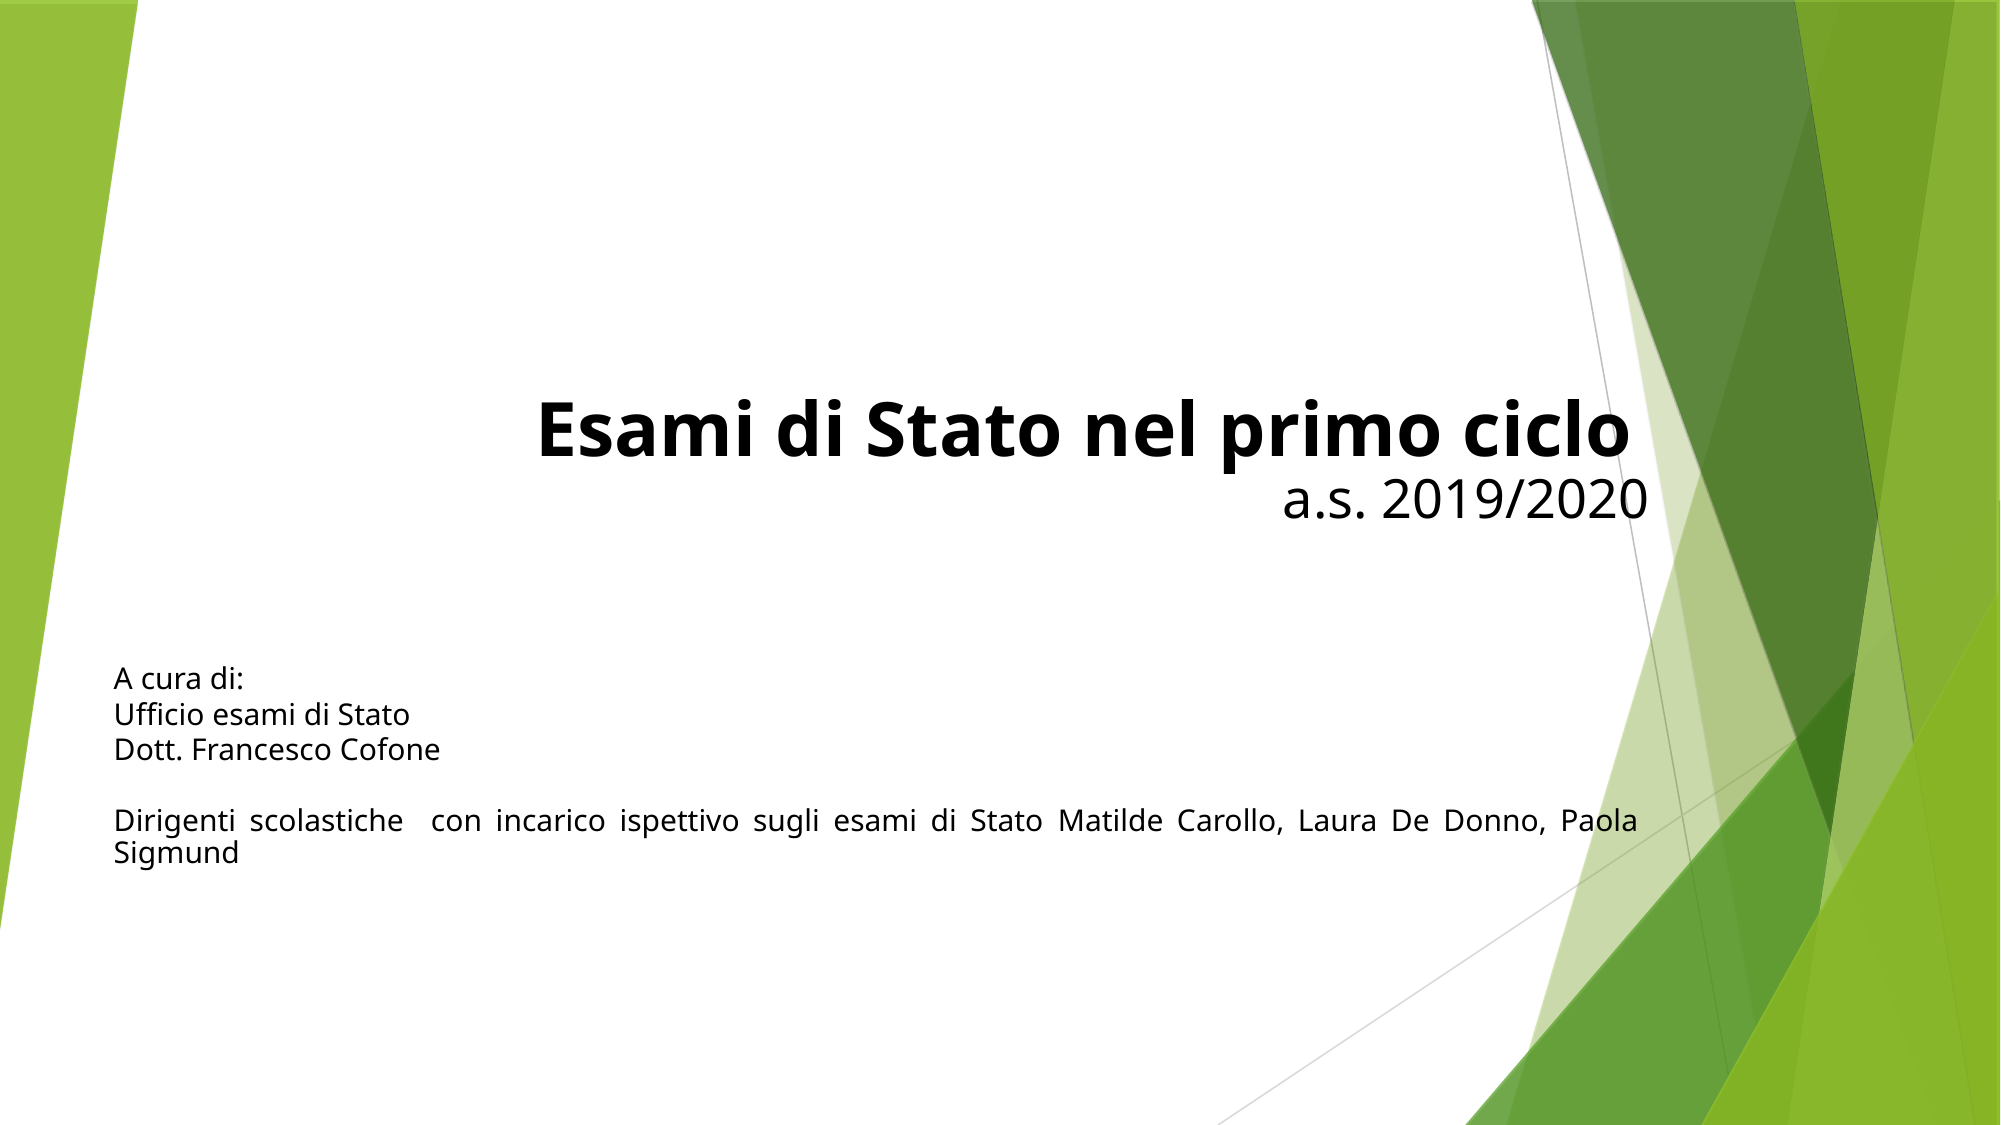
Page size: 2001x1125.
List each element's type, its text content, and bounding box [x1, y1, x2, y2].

subtitle A cura di: Ufficio esami di Stato Dott. Francesco Cofone Dirigenti scolastiche con incarico ispettivo sugli esami di Stato Matilde Carollo, Laura De Donno, Paola Sigmund [98, 607, 1654, 882]
title Esami di Stato nel primo ciclo a.s. 2019/2020 [150, 268, 1666, 539]
